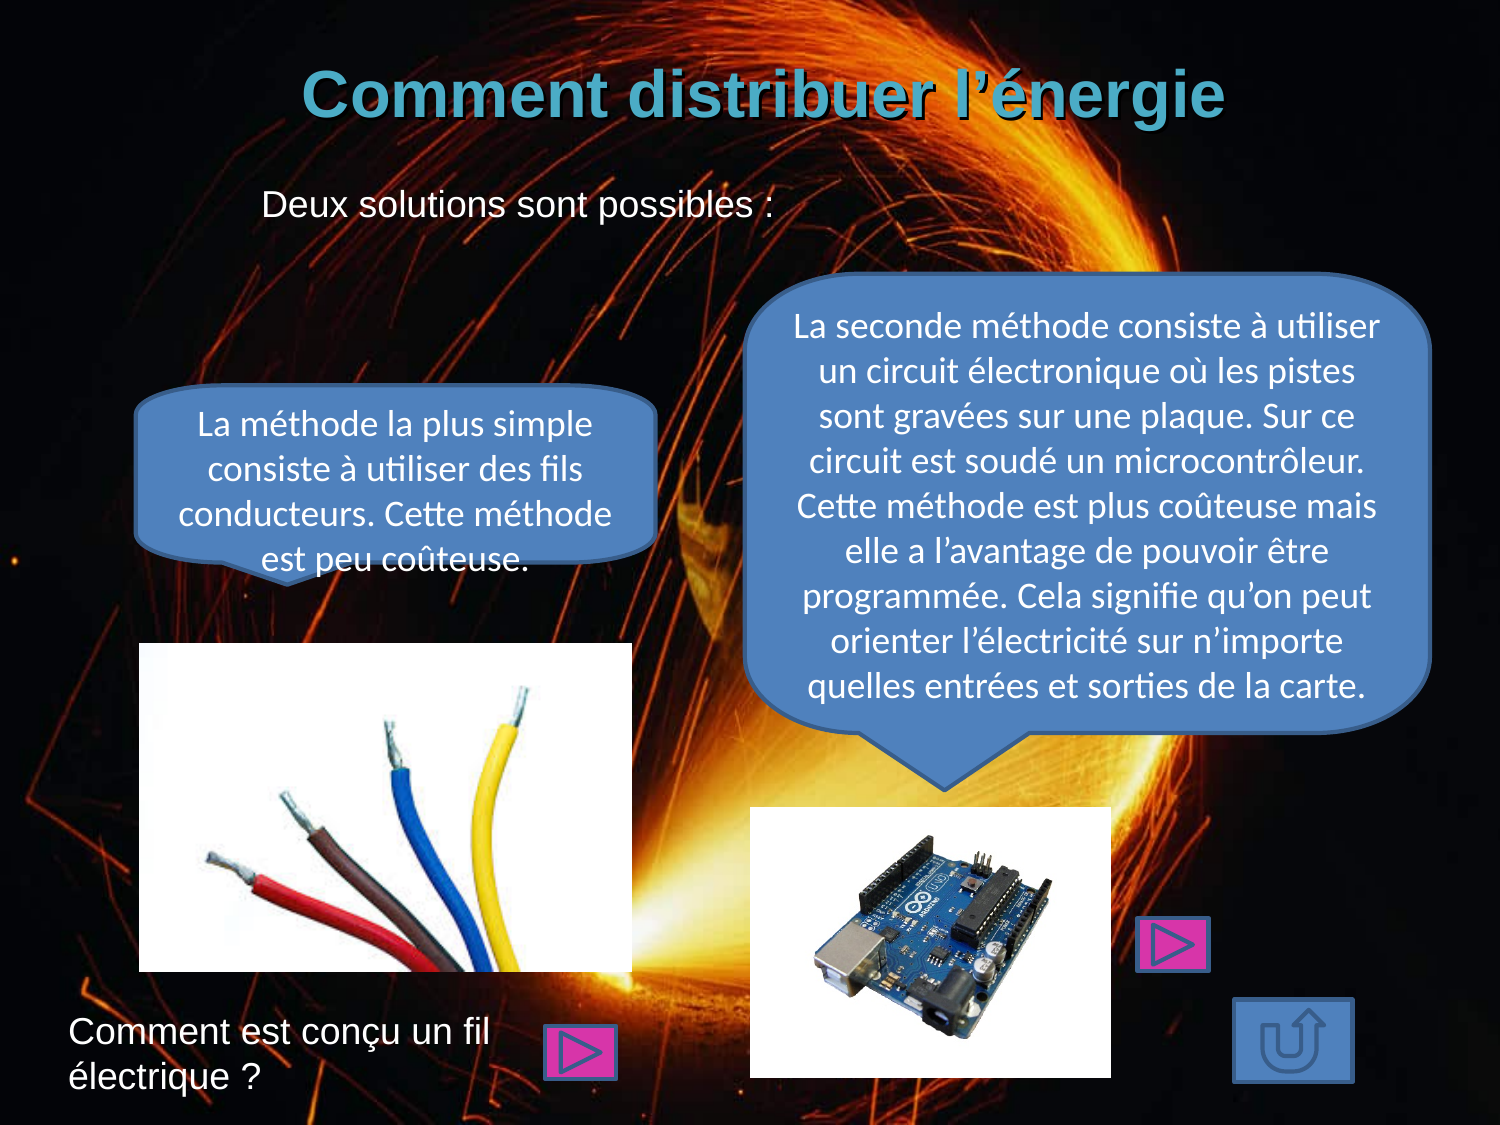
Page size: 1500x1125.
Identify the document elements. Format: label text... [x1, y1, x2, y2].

picture [0, 0, 1500, 1125]
text_box Comment distribuer l’énergie [287, 43, 1243, 138]
text_box [546, 1025, 617, 1080]
text_box [1234, 999, 1353, 1082]
text_box La méthode la plus simple consiste à utiliser des fils conducteurs. Cette méthode est peu coûteuse. [135, 385, 656, 585]
text_box Comment est conçu un fil électrique ? [53, 999, 546, 1106]
text_box [1137, 918, 1209, 972]
text_box Deux solutions sont possibles : [246, 172, 1239, 234]
text_box La seconde méthode consiste à utiliser un circuit électronique où les pistes sont gravées sur une plaque. Sur ce circuit est soudé un microcontrôleur. Cette méthode est plus coûteuse mais elle a l’avantage de pouvoir être programmée. Cela signifie qu’on peut orienter l’électricité sur n’importe quelles entrées et sorties de la carte. [744, 273, 1430, 791]
